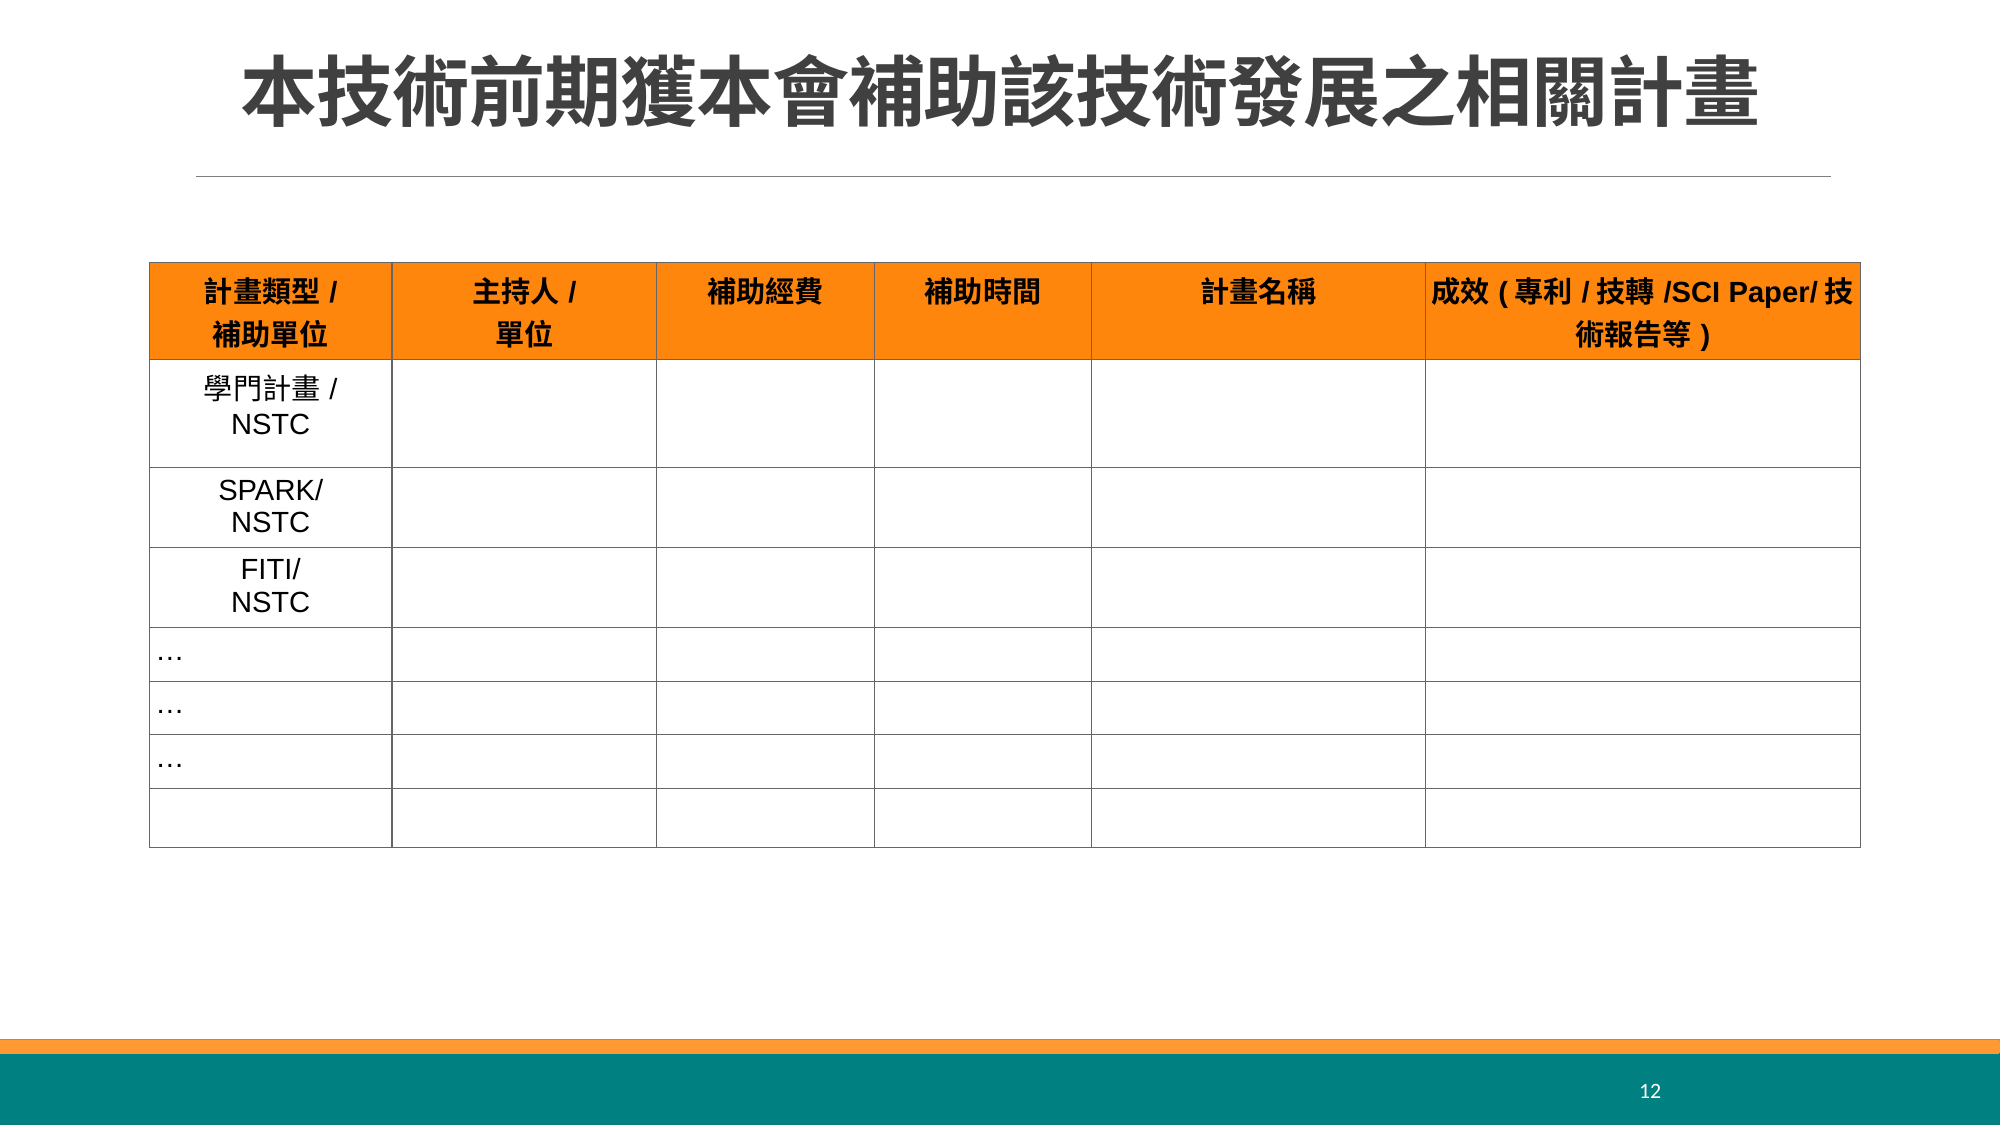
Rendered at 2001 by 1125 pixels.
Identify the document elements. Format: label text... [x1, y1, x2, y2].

table_header 計畫類型/ 補助單位 [150, 263, 391, 359]
table_cell … [150, 735, 391, 788]
table_cell [1426, 628, 1860, 681]
table_cell [1426, 468, 1860, 547]
table_cell [393, 628, 656, 681]
table_cell [393, 468, 656, 547]
table_cell [1092, 789, 1425, 847]
table_cell [1426, 360, 1860, 467]
table_cell [875, 628, 1091, 681]
table_cell [657, 548, 874, 627]
table_cell [1092, 548, 1425, 627]
text_box 本技術前期獲本會補助該技術發展之相關計畫 [203, 0, 1799, 144]
table_cell [1426, 789, 1860, 847]
table_cell [1092, 628, 1425, 681]
table_cell [1426, 682, 1860, 734]
table_header 補助時間 [875, 263, 1091, 359]
table_cell … [150, 628, 391, 681]
table_header 成效(專利/技轉/SCI Paper/技術報告等) [1426, 263, 1860, 359]
table_cell [875, 735, 1091, 788]
table_cell [875, 548, 1091, 627]
table_cell [1092, 735, 1425, 788]
table_cell 學門計畫/ NSTC [150, 360, 391, 467]
table_cell FITI/ NSTC [150, 548, 391, 627]
table_cell [393, 735, 656, 788]
table_cell [1092, 682, 1425, 734]
table_cell [875, 468, 1091, 547]
table_cell SPARK/ NSTC [150, 468, 391, 547]
table_header 計畫名稱 [1092, 263, 1425, 359]
table_cell [657, 789, 874, 847]
table_cell [1092, 468, 1425, 547]
table_cell [875, 789, 1091, 847]
table_cell [657, 628, 874, 681]
table_cell [1092, 360, 1425, 467]
table_cell [393, 360, 656, 467]
table_cell [875, 360, 1091, 467]
table_cell [657, 735, 874, 788]
table_cell [393, 548, 656, 627]
table_cell [1426, 548, 1860, 627]
text_box <編號> [1624, 1059, 1840, 1120]
table_cell [393, 682, 656, 734]
table_cell [875, 682, 1091, 734]
table_cell [657, 360, 874, 467]
table_cell [657, 682, 874, 734]
table_cell [657, 468, 874, 547]
table_header 補助經費 [657, 263, 874, 359]
table_cell … [150, 682, 391, 734]
table_cell [393, 789, 656, 847]
table_header 主持人/ 單位 [393, 263, 656, 359]
table_cell [150, 789, 391, 847]
table_cell [1426, 735, 1860, 788]
